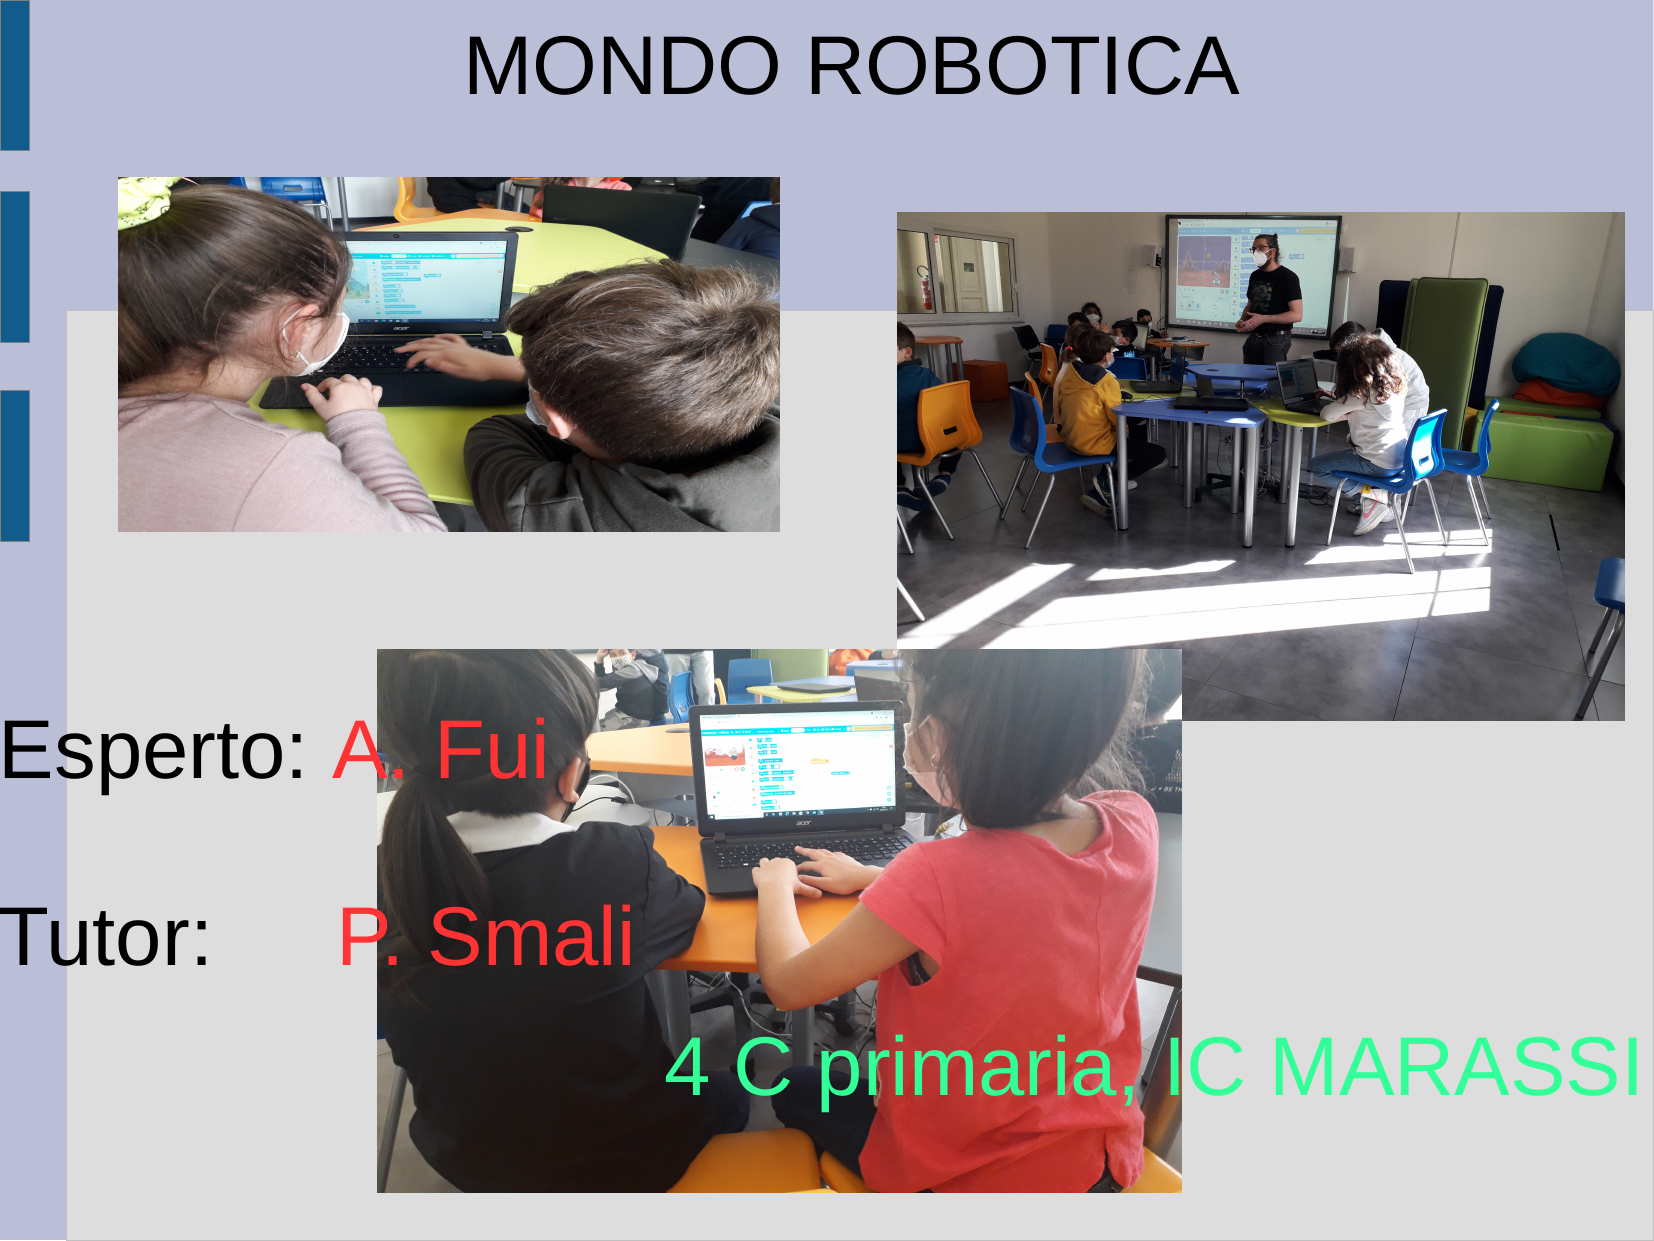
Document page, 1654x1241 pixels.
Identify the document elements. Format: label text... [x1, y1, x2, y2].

text_box MONDO ROBOTICA [448, 11, 1257, 204]
picture [118, 177, 780, 532]
text_box Esperto: A. Fui Tutor: P. Smali [0, 696, 662, 1075]
text_box 4 C primaria, IC MARASSI [649, 1012, 1654, 1205]
picture [377, 1075, 649, 1193]
picture [377, 212, 1625, 1012]
